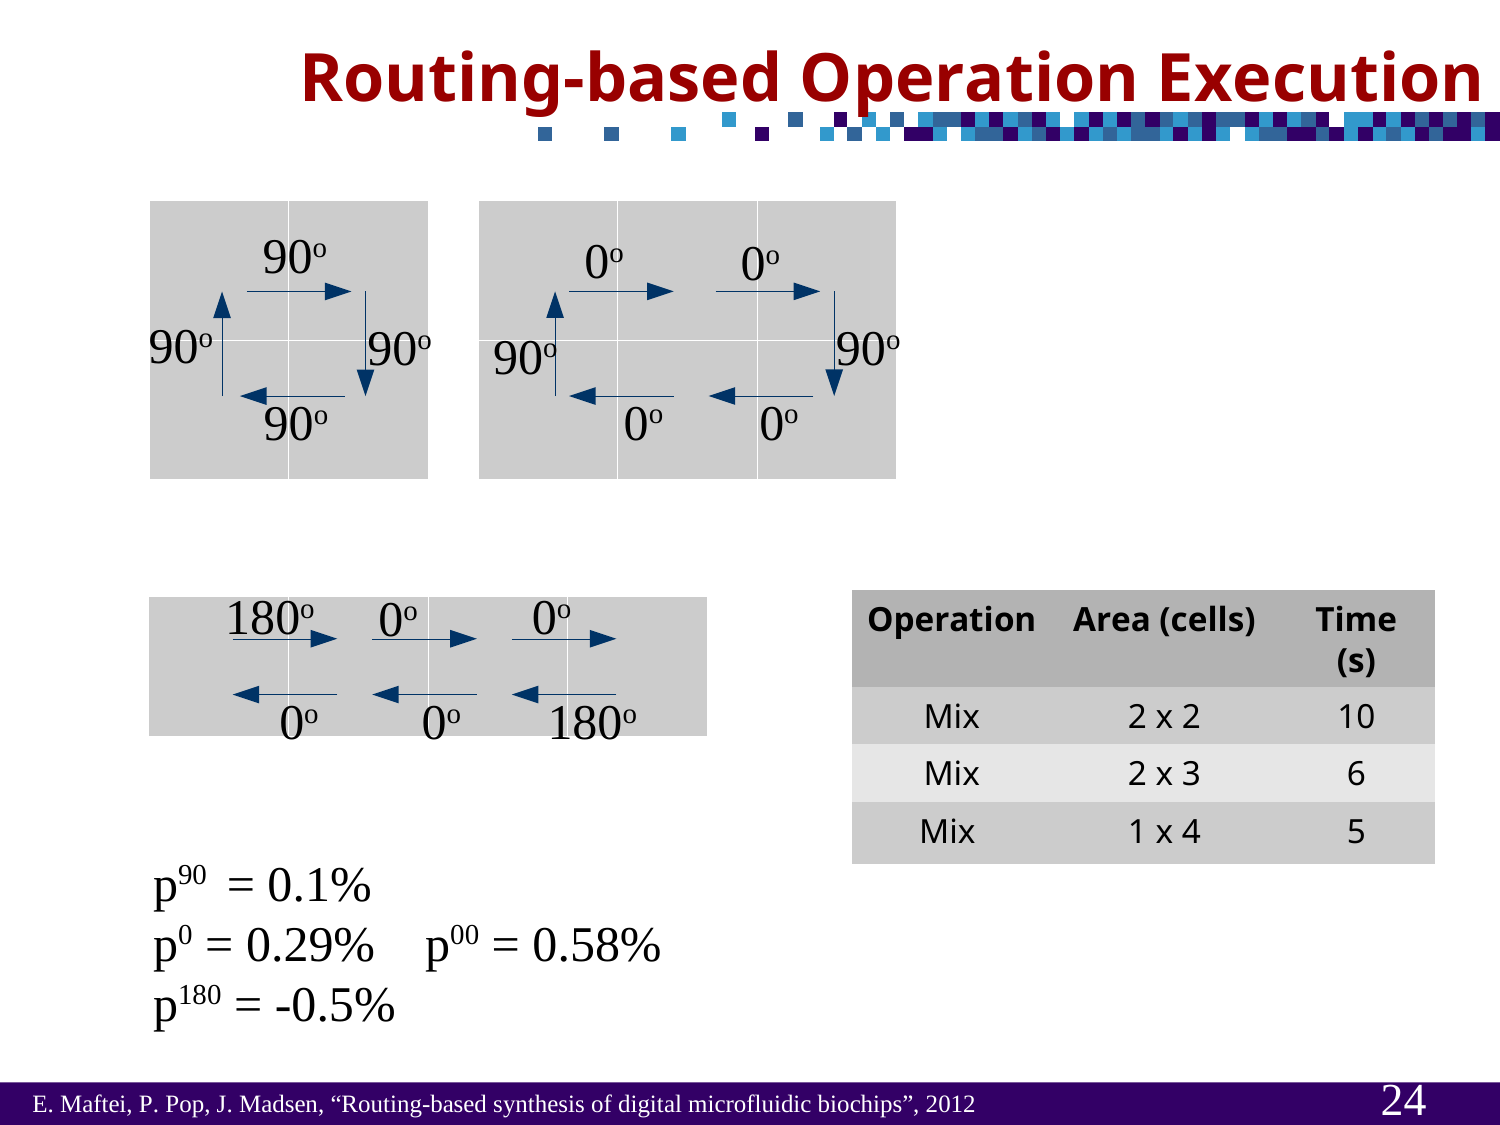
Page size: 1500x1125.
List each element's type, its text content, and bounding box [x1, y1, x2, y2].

text_box 0o [264, 682, 343, 765]
table_cell 6 [1278, 744, 1435, 802]
table_cell 1 x 4 [1051, 802, 1278, 864]
text_box 90o [247, 216, 352, 292]
table_cell 2 x 3 [1051, 744, 1278, 802]
table_header Area (cells) [1051, 590, 1278, 687]
table_header Operation [852, 590, 1051, 687]
text_box 90o [821, 308, 925, 384]
text_box 0o [517, 577, 592, 653]
text_box [478, 392, 609, 480]
table_cell Mix [852, 744, 1051, 802]
text_box 90o [248, 383, 353, 459]
text_box 90o [352, 308, 456, 384]
text_box p90 = 0.1% p0 = 0.29% p00 = 0.58% p180 = -0.5% [138, 843, 786, 1039]
text_box E. Maftei, P. Pop, J. Madsen, “Routing-based synthesis of digital microfluidic biochips”, 2012 [17, 1080, 1173, 1125]
table_cell 10 [1278, 687, 1435, 744]
text_box [148, 596, 708, 737]
text_box 0o [569, 221, 665, 304]
text_box [822, 384, 897, 480]
text_box [478, 200, 897, 480]
text_box [149, 200, 429, 480]
title Routing-based Operation Execution [0, 24, 1500, 125]
table_cell 2 x 2 [1051, 687, 1278, 744]
text_box 180o [532, 682, 661, 758]
table_cell Mix [852, 802, 1051, 864]
table_header Time (s) [1278, 590, 1435, 687]
text_box 0o [406, 682, 498, 758]
text_box 180o [210, 577, 350, 661]
text_box 0o [744, 383, 822, 532]
text_box 0o [363, 579, 449, 655]
text_box 0o [609, 383, 679, 532]
text_box 0o [725, 223, 822, 306]
text_box 90o [478, 316, 581, 392]
table_cell 5 [1278, 802, 1435, 864]
text_box 90o [133, 306, 238, 382]
table_cell Mix [852, 687, 1051, 744]
